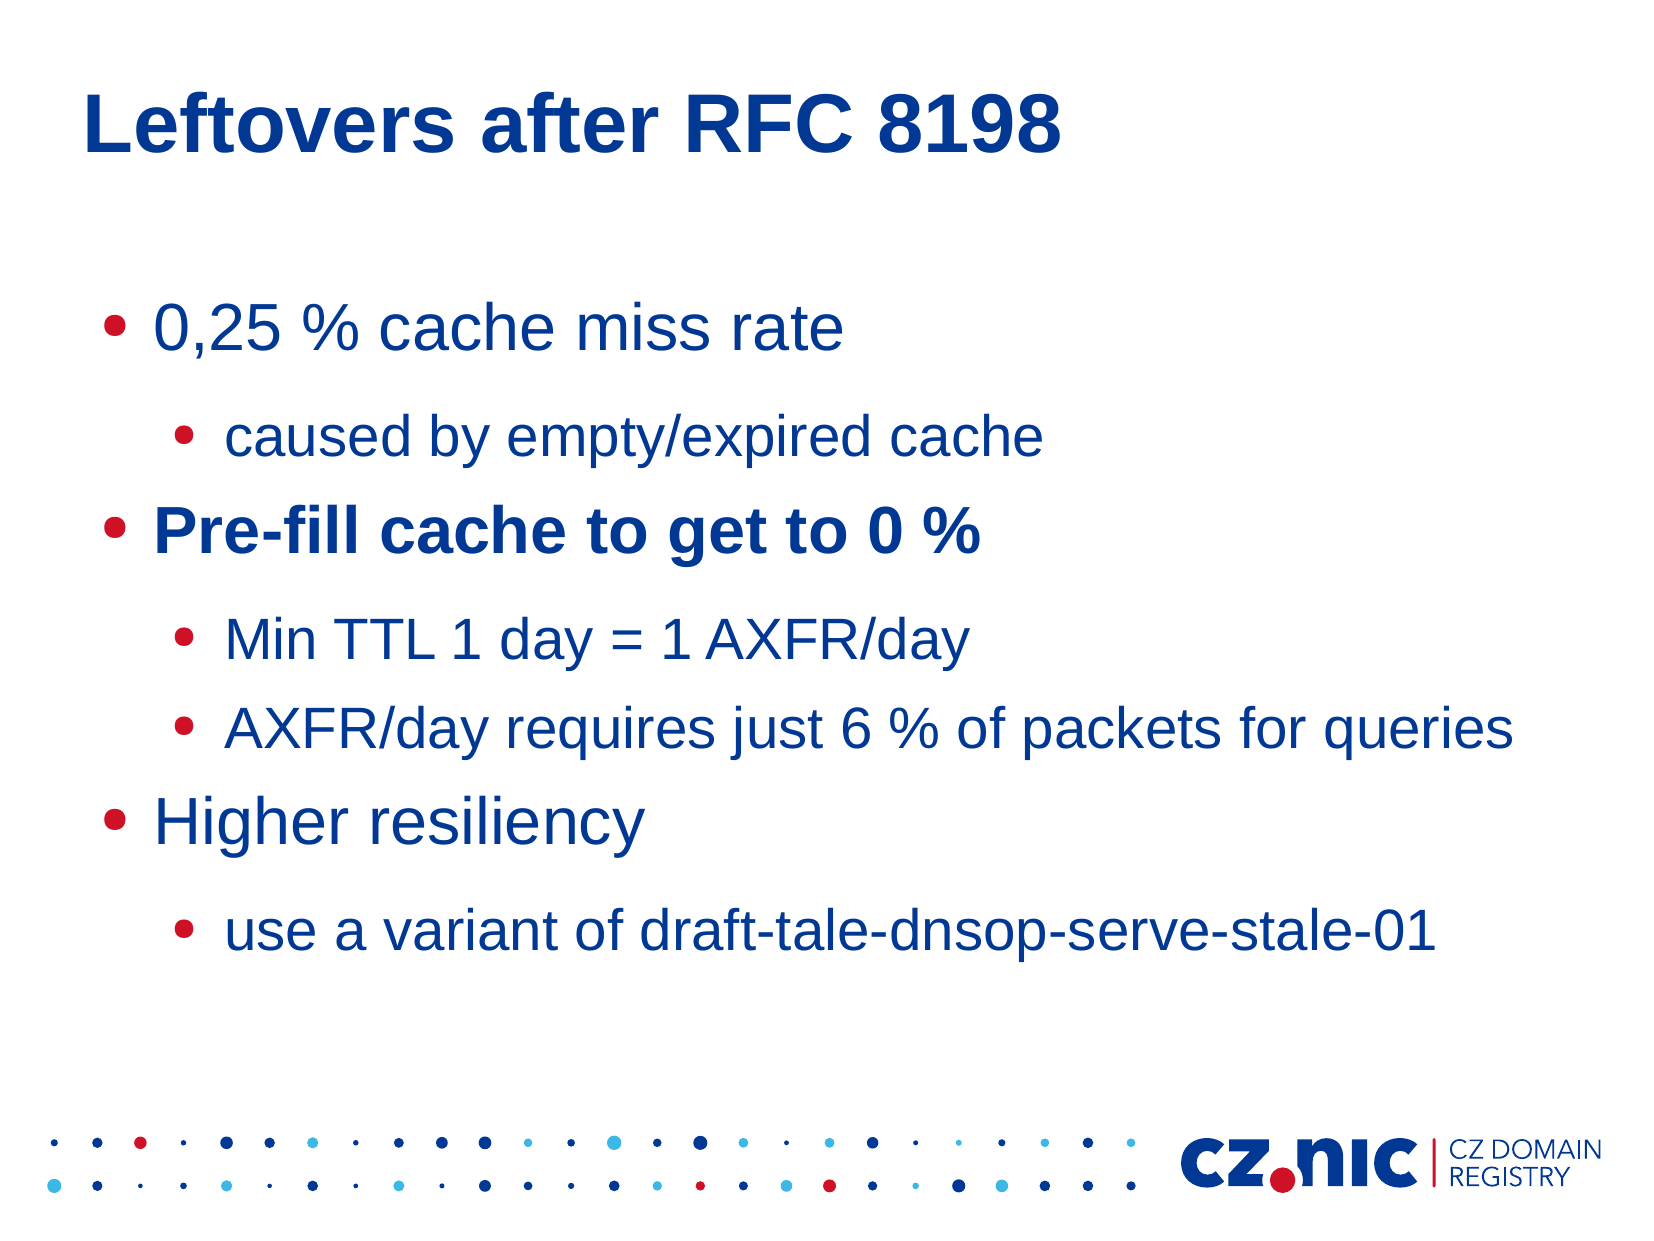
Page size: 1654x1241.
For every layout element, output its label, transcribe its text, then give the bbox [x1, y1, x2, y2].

list 0,25 % cache miss rate caused by empty/expired cache Pre-fill cache to get to 0 % Min TTL 1 day = 1 AXFR/day AXFR/day requires just 6 % of packets for queries Higher resiliency use a variant of draft-tale-dnsop-serve-stale-01 [82, 290, 1571, 1109]
title Leftovers after RFC 8198 [82, 70, 1571, 178]
